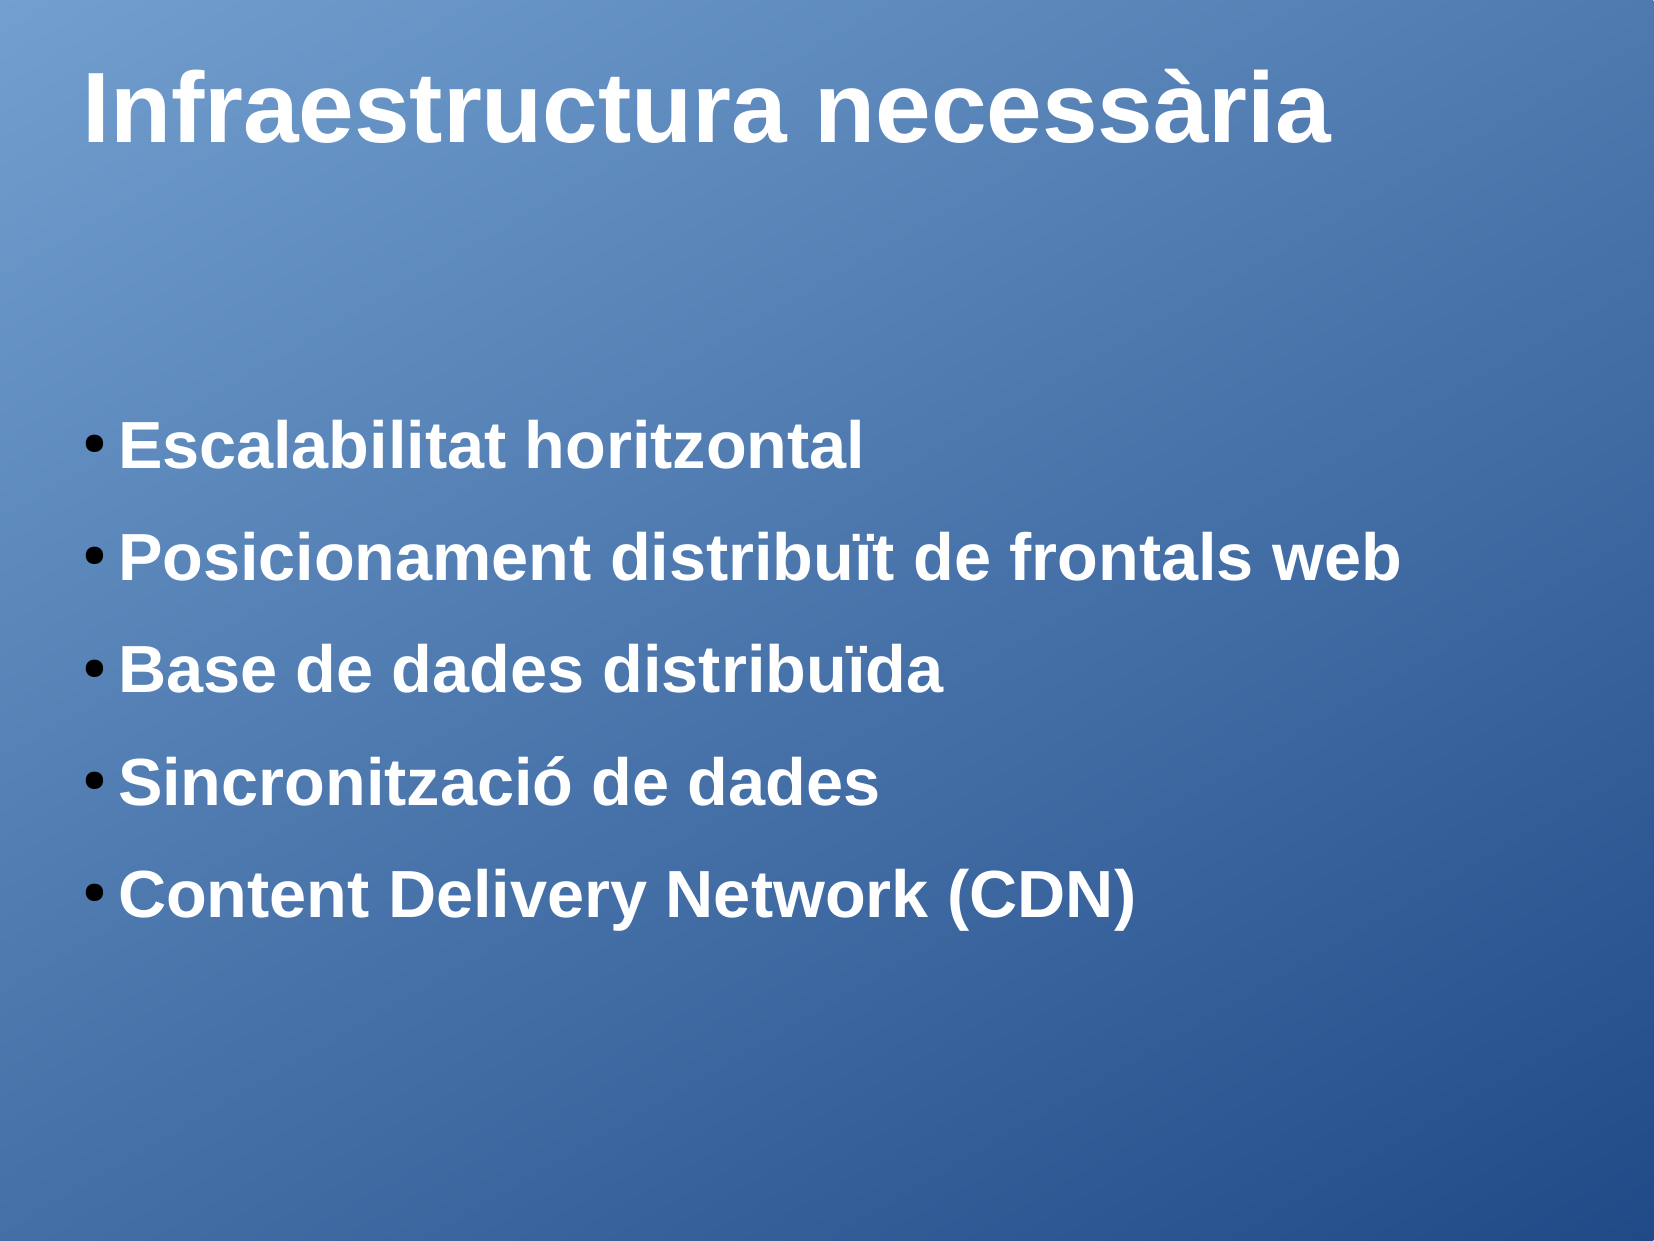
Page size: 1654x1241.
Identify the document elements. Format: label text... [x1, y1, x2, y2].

text_box [807, 593, 1229, 756]
title Infraestructura necessària [82, 49, 1571, 166]
subtitle Escalabilitat horitzontal Posicionament distribuït de frontals web Base de dades distribuïda Sincronització de dades Content Delivery Network (CDN) [82, 389, 1571, 913]
